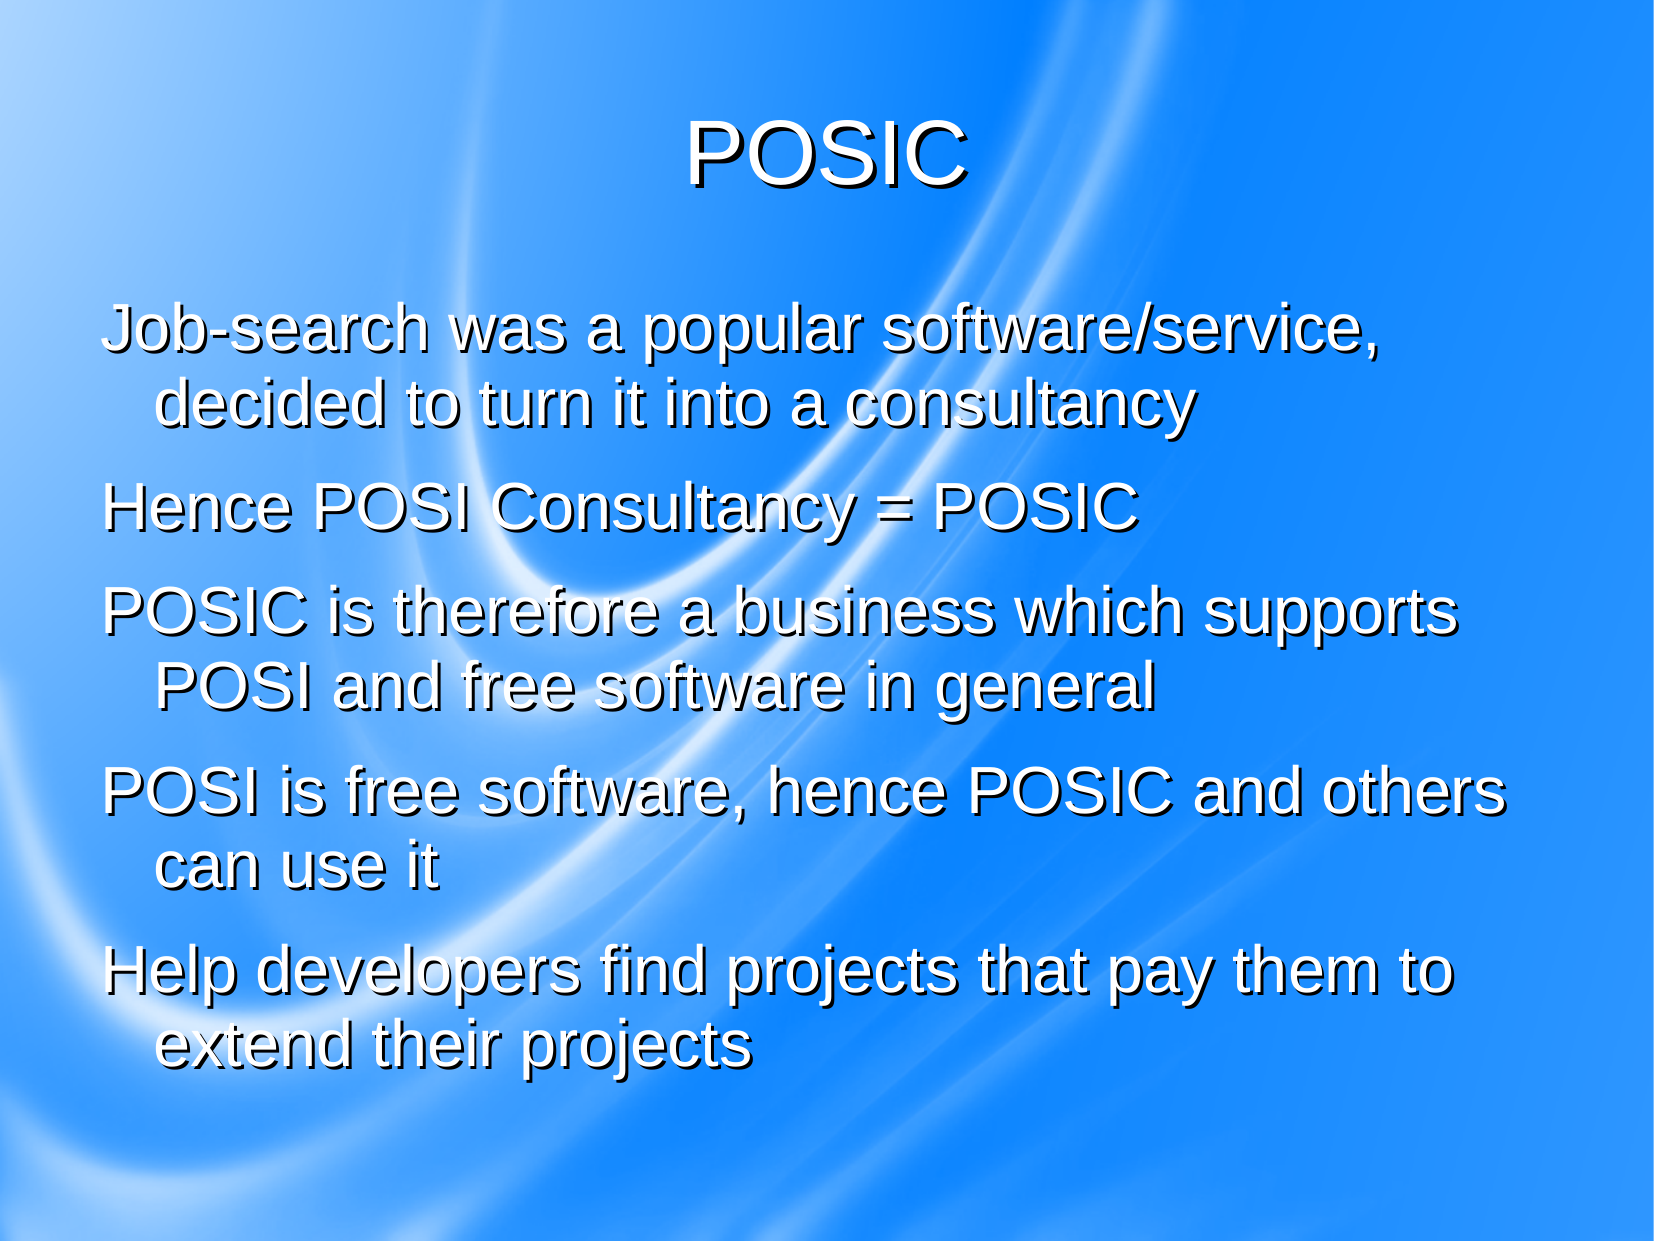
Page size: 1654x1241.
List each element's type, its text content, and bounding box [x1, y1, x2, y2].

picture [0, 0, 1654, 1241]
title POSIC [82, 56, 1571, 250]
list Job-search was a popular software/service, decided to turn it into a consultancy Hence POSI Consultancy = POSIC POSIC is therefore a business which supports POSI and free software in general POSI is free software, hence POSIC and others can use it Help developers find projects that pay them to extend their projects [82, 290, 1571, 1156]
